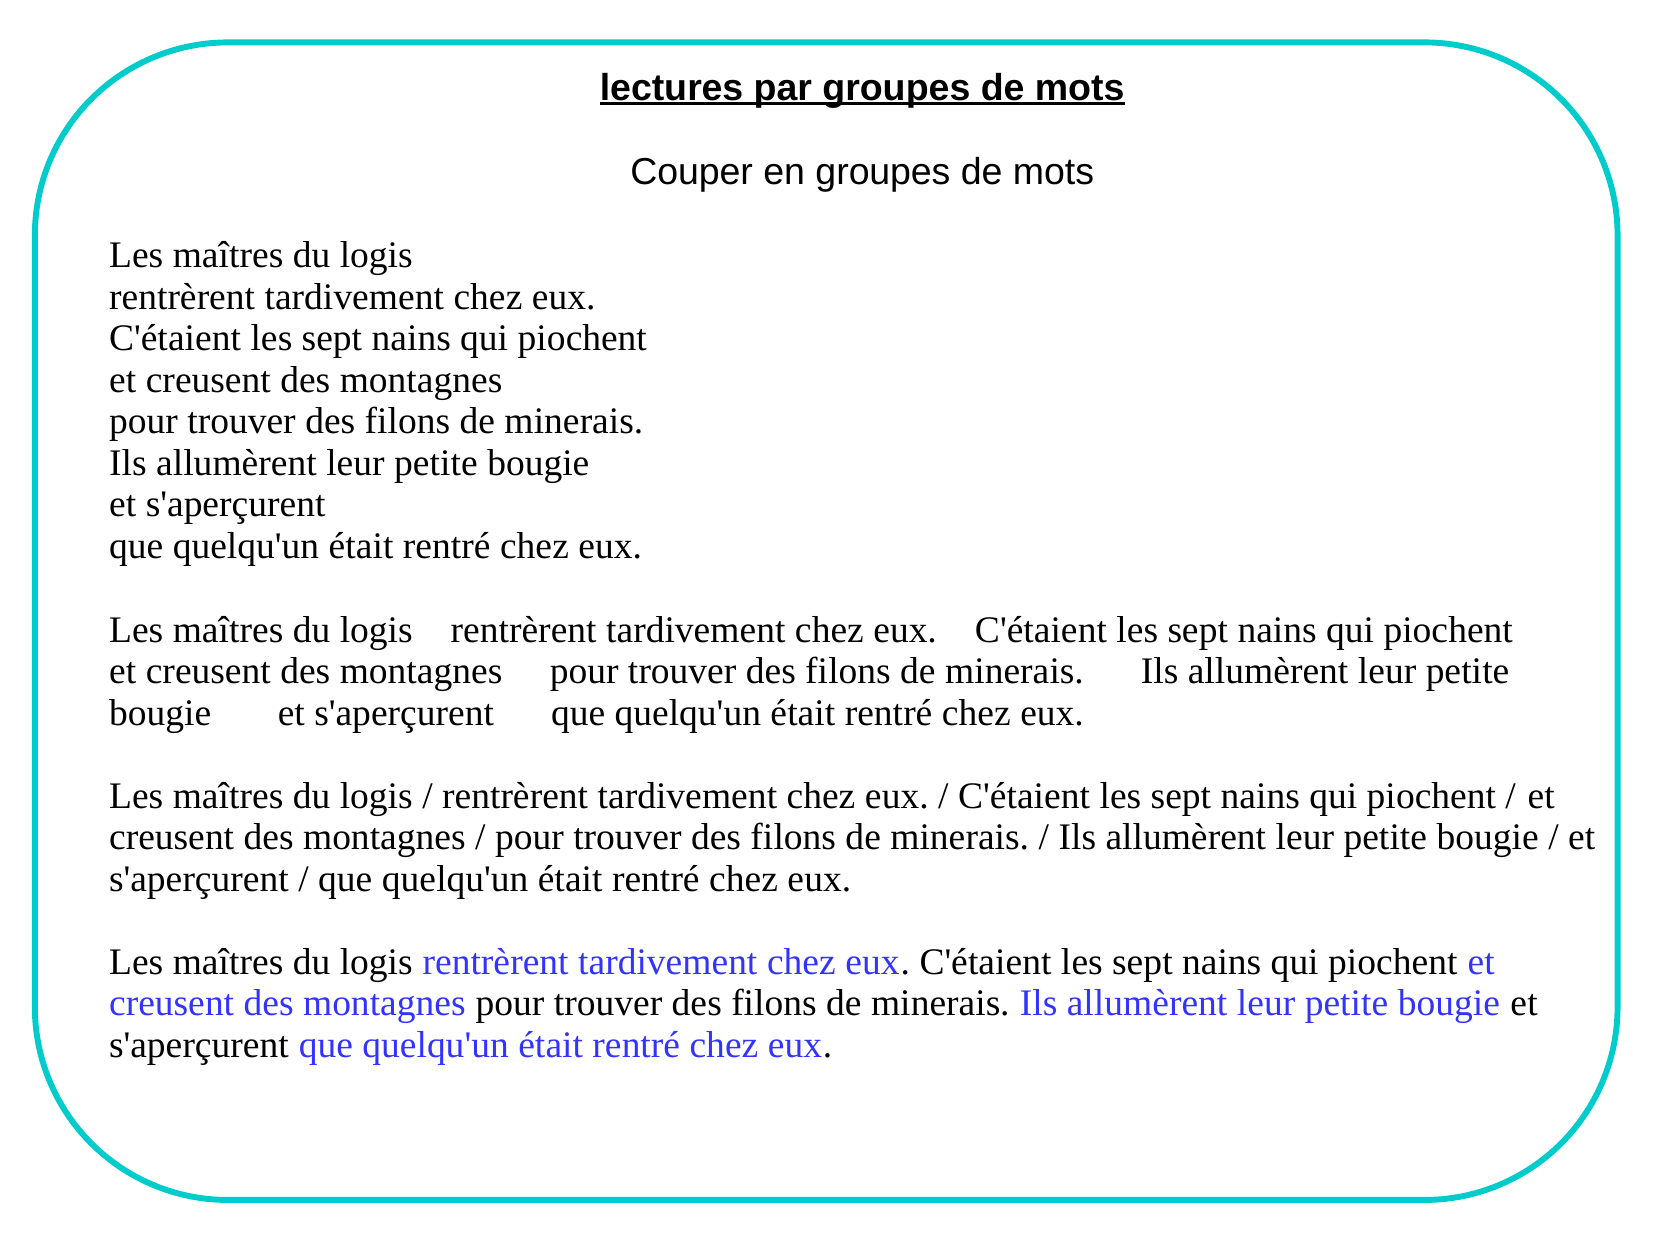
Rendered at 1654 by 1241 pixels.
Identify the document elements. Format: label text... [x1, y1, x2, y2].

text_box lectures par groupes de mots Couper en groupes de mots Les maîtres du logis rentrèrent tardivement chez eux. C'étaient les sept nains qui piochent et creusent des montagnes pour trouver des filons de minerais. Ils allumèrent leur petite bougie et s'aperçurent que quelqu'un était rentré chez eux. Les maîtres du logis rentrèrent tardivement chez eux. C'étaient les sept nains qui piochent et creusent des montagnes pour trouver des filons de minerais. Ils allumèrent leur petite bougie et s'aperçurent que quelqu'un était rentré chez eux. Les maîtres du logis / rentrèrent tardivement chez eux. / C'étaient les sept nains qui piochent / et creusent des montagnes / pour trouver des filons de minerais. / Ils allumèrent leur petite bougie / et s'aperçurent / que quelqu'un était rentré chez eux. Les maîtres du logis rentrèrent tardivement chez eux. C'étaient les sept nains qui piochent et creusent des montagnes pour trouver des filons de minerais. Ils allumèrent leur petite bougie et s'aperçurent que quelqu'un était rentré chez eux. [94, 59, 1630, 1134]
